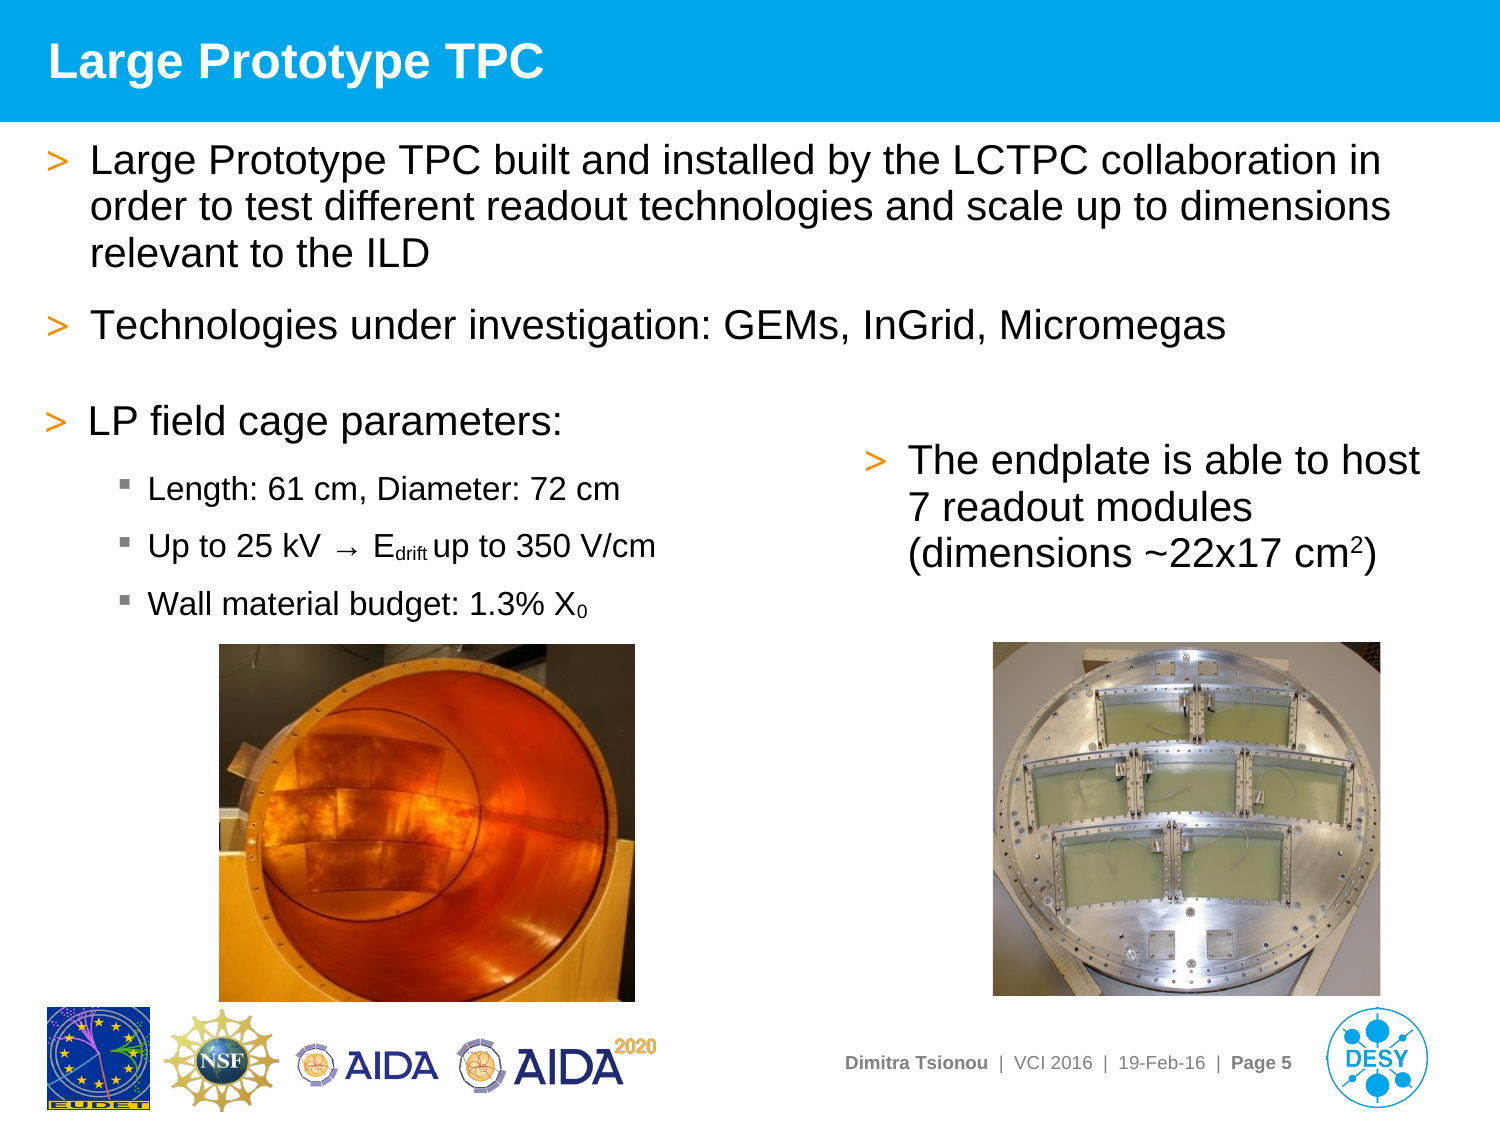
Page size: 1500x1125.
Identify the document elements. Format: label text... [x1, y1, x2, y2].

picture [164, 1009, 279, 1112]
picture [456, 1038, 656, 1093]
list LP field cage parameters: Length: 61 cm, Diameter: 72 cm Up to 25 kV → Edrift up to 350 V/cm Wall material budget: 1.3% X0 [44, 397, 812, 658]
list Large Prototype TPC built and installed by the LCTPC collaboration in order to test different readout technologies and scale up to dimensions relevant to the ILD Technologies under investigation: GEMs, InGrid, Micromegas [46, 136, 1448, 350]
picture [992, 673, 1381, 996]
picture [219, 658, 635, 1002]
title Large Prototype TPC [47, 16, 1446, 107]
picture [47, 1007, 150, 1110]
picture [1326, 1007, 1428, 1108]
list The endplate is able to host 7 readout modules (dimensions ~22x17 cm2) [864, 436, 1446, 673]
picture [286, 1035, 447, 1095]
